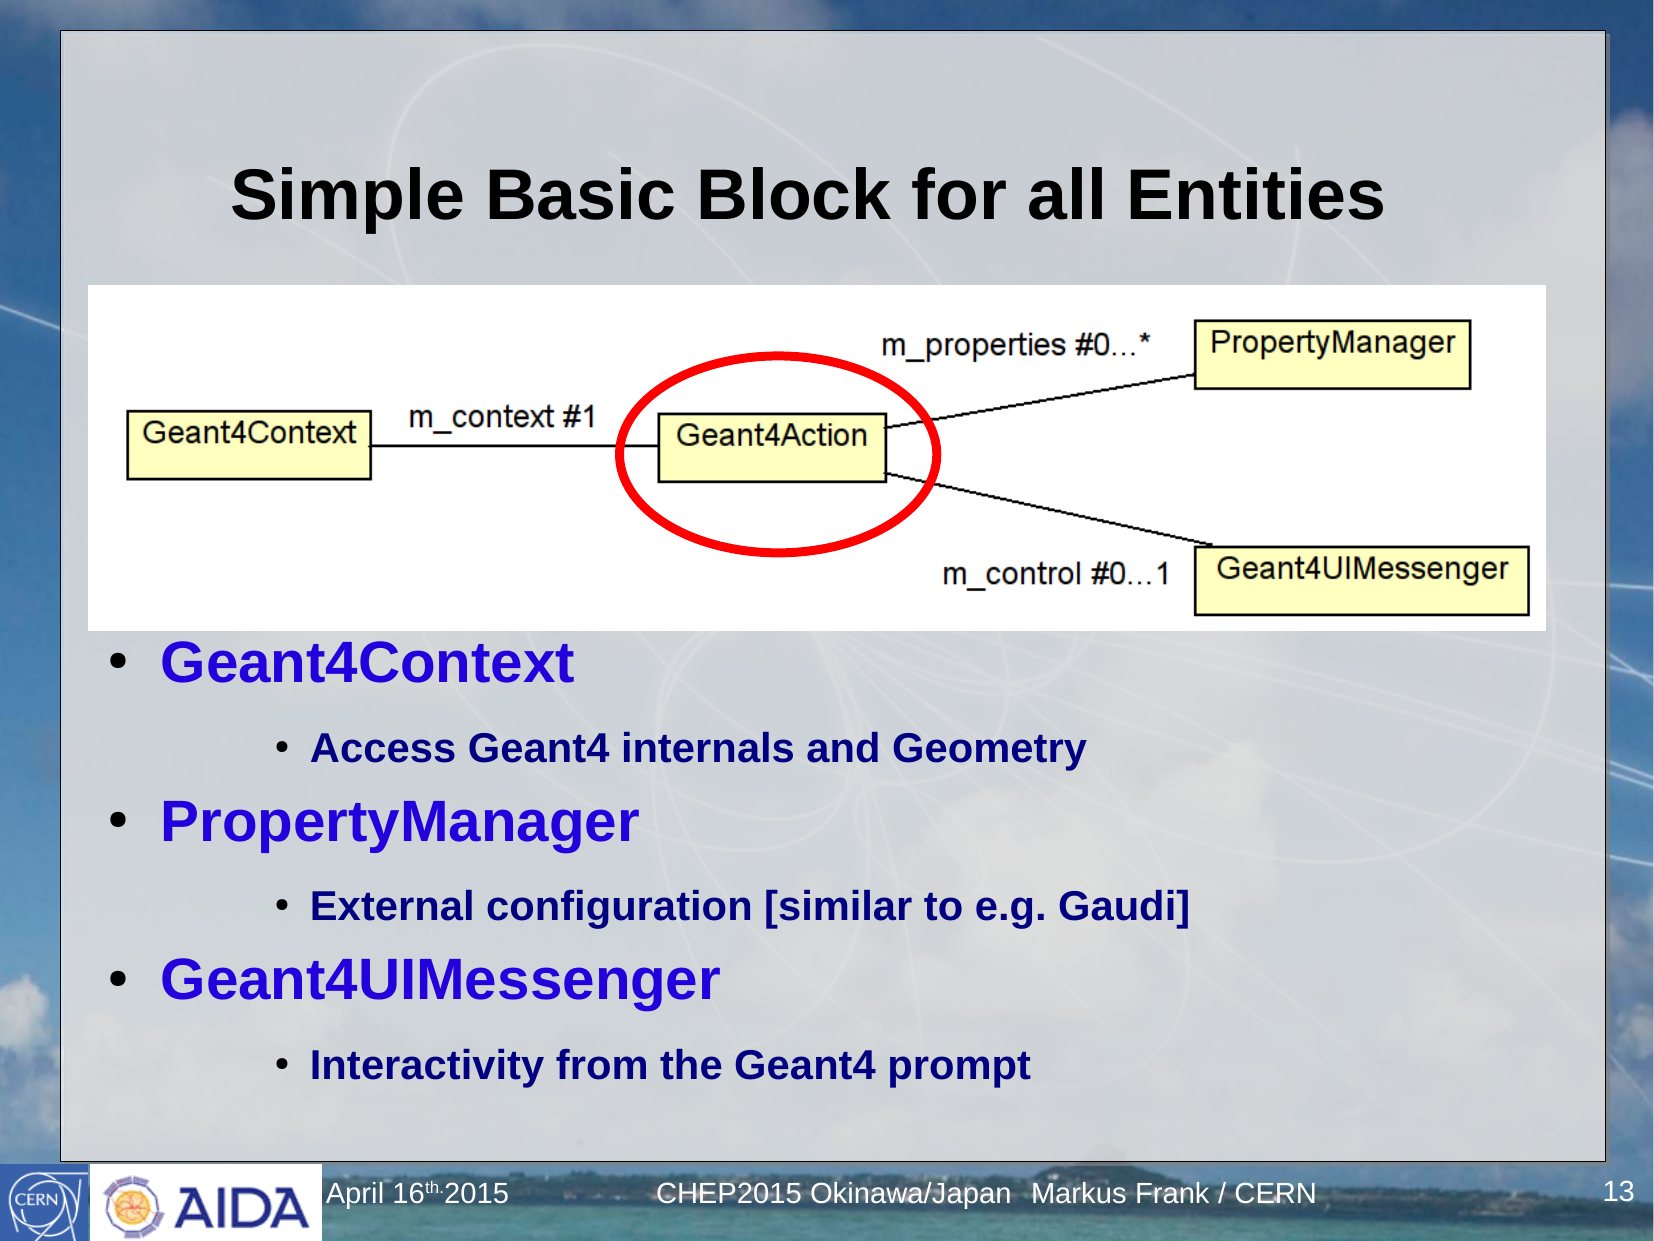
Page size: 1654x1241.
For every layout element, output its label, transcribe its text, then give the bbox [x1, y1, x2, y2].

list Geant4Context Access Geant4 internals and Geometry PropertyManager External configuration [similar to e.g. Gaudi] Geant4UIMessenger Interactivity from the Geant4 prompt [90, 631, 1546, 1091]
picture [0, 0, 1654, 1241]
title Simple Basic Block for all Entities [82, 90, 1536, 298]
